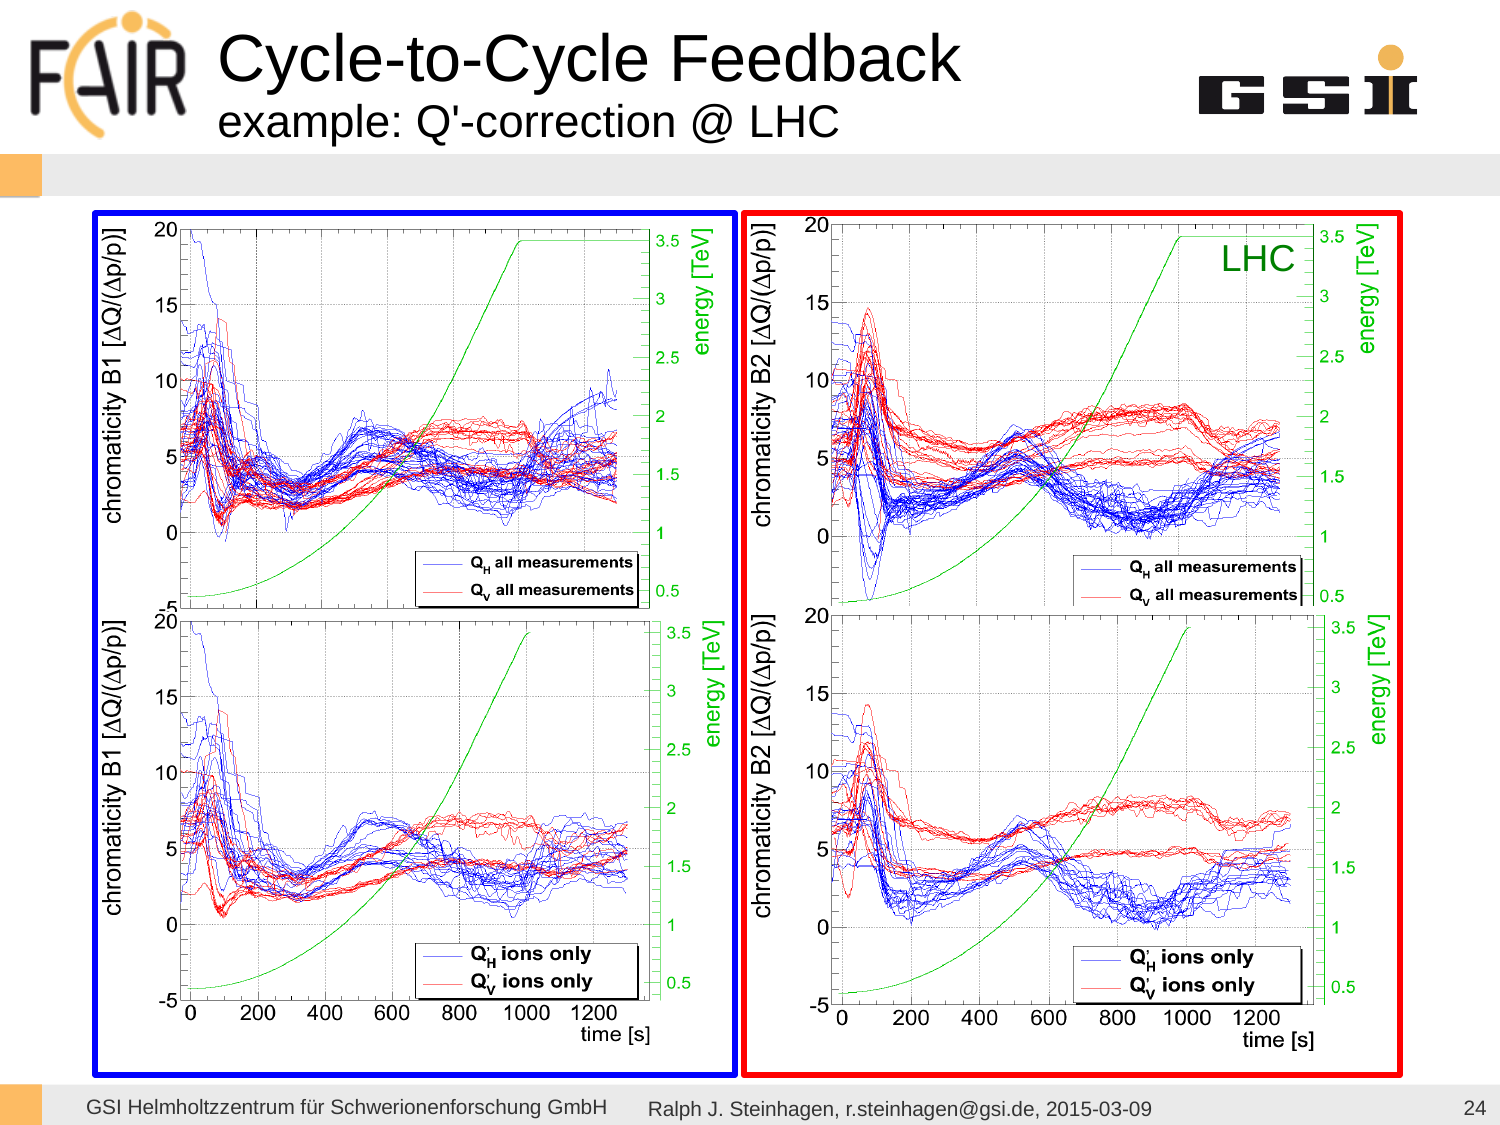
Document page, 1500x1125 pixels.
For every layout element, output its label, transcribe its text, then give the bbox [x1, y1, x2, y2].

picture [30, 9, 187, 141]
text_box LHC [1206, 230, 1311, 288]
title Cycle-to-Cycle Feedback example: Q'-correction @ LHC [217, 9, 1163, 159]
picture [1197, 42, 1419, 117]
picture [747, 216, 1397, 1059]
picture [98, 220, 732, 1053]
